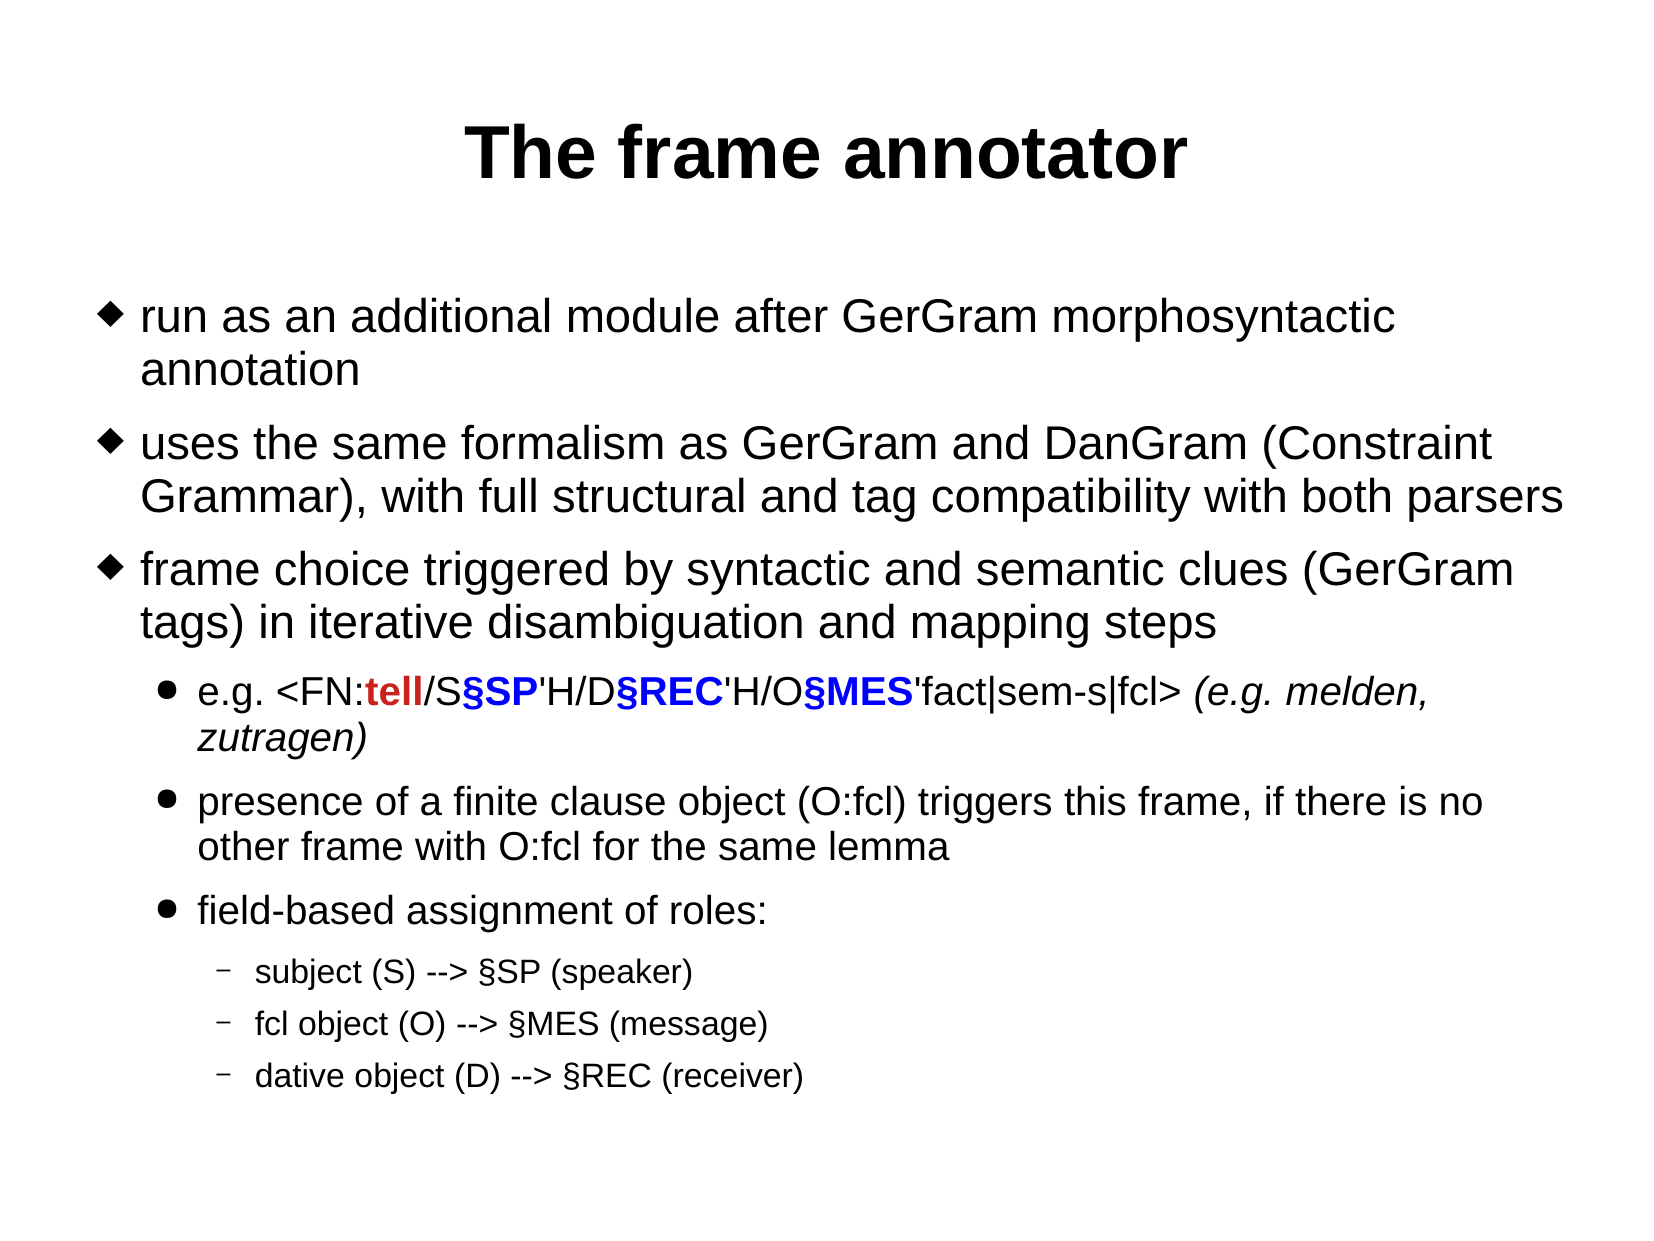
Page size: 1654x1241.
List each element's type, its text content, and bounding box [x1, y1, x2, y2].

title The frame annotator [82, 49, 1571, 257]
list run as an additional module after GerGram morphosyntactic annotation uses the same formalism as GerGram and DanGram (Constraint Grammar), with full structural and tag compatibility with both parsers frame choice triggered by syntactic and semantic clues (GerGram tags) in iterative disambiguation and mapping steps e.g. <FN:tell/S§SP'H/D§REC'H/O§MES'fact|sem-s|fcl> (e.g. melden, zutragen) presence of a finite clause object (O:fcl) triggers this frame, if there is no other frame with O:fcl for the same lemma field-based assignment of roles: subject (S) --> §SP (speaker) fcl object (O) --> §MES (message) dative object (D) --> §REC (receiver) [82, 290, 1571, 1109]
